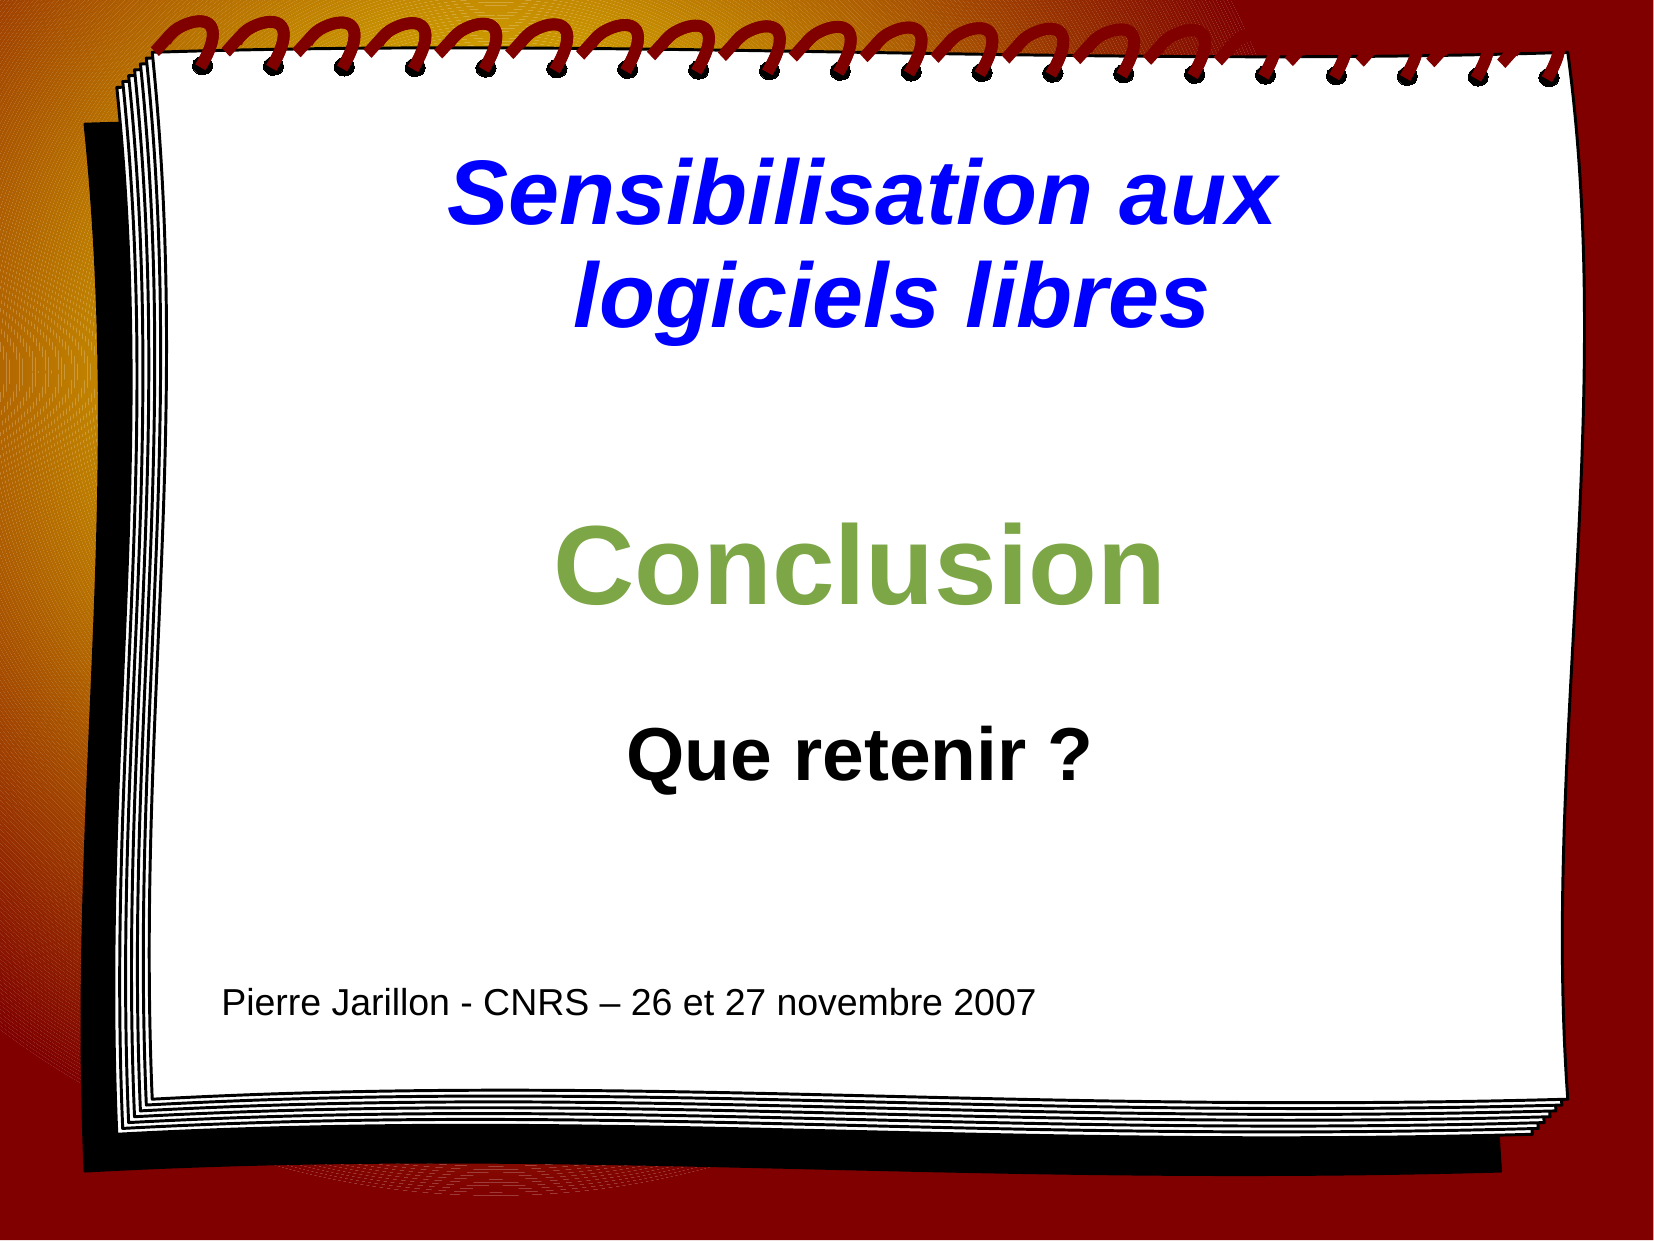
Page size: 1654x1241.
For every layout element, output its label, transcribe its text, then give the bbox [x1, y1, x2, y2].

text_box Pierre Jarillon - CNRS – 26 et 27 novembre 2007 [206, 974, 1123, 1036]
title Sensibilisation aux logiciels libres [215, 125, 1511, 363]
subtitle Conclusion Que retenir ? [214, 383, 1506, 916]
